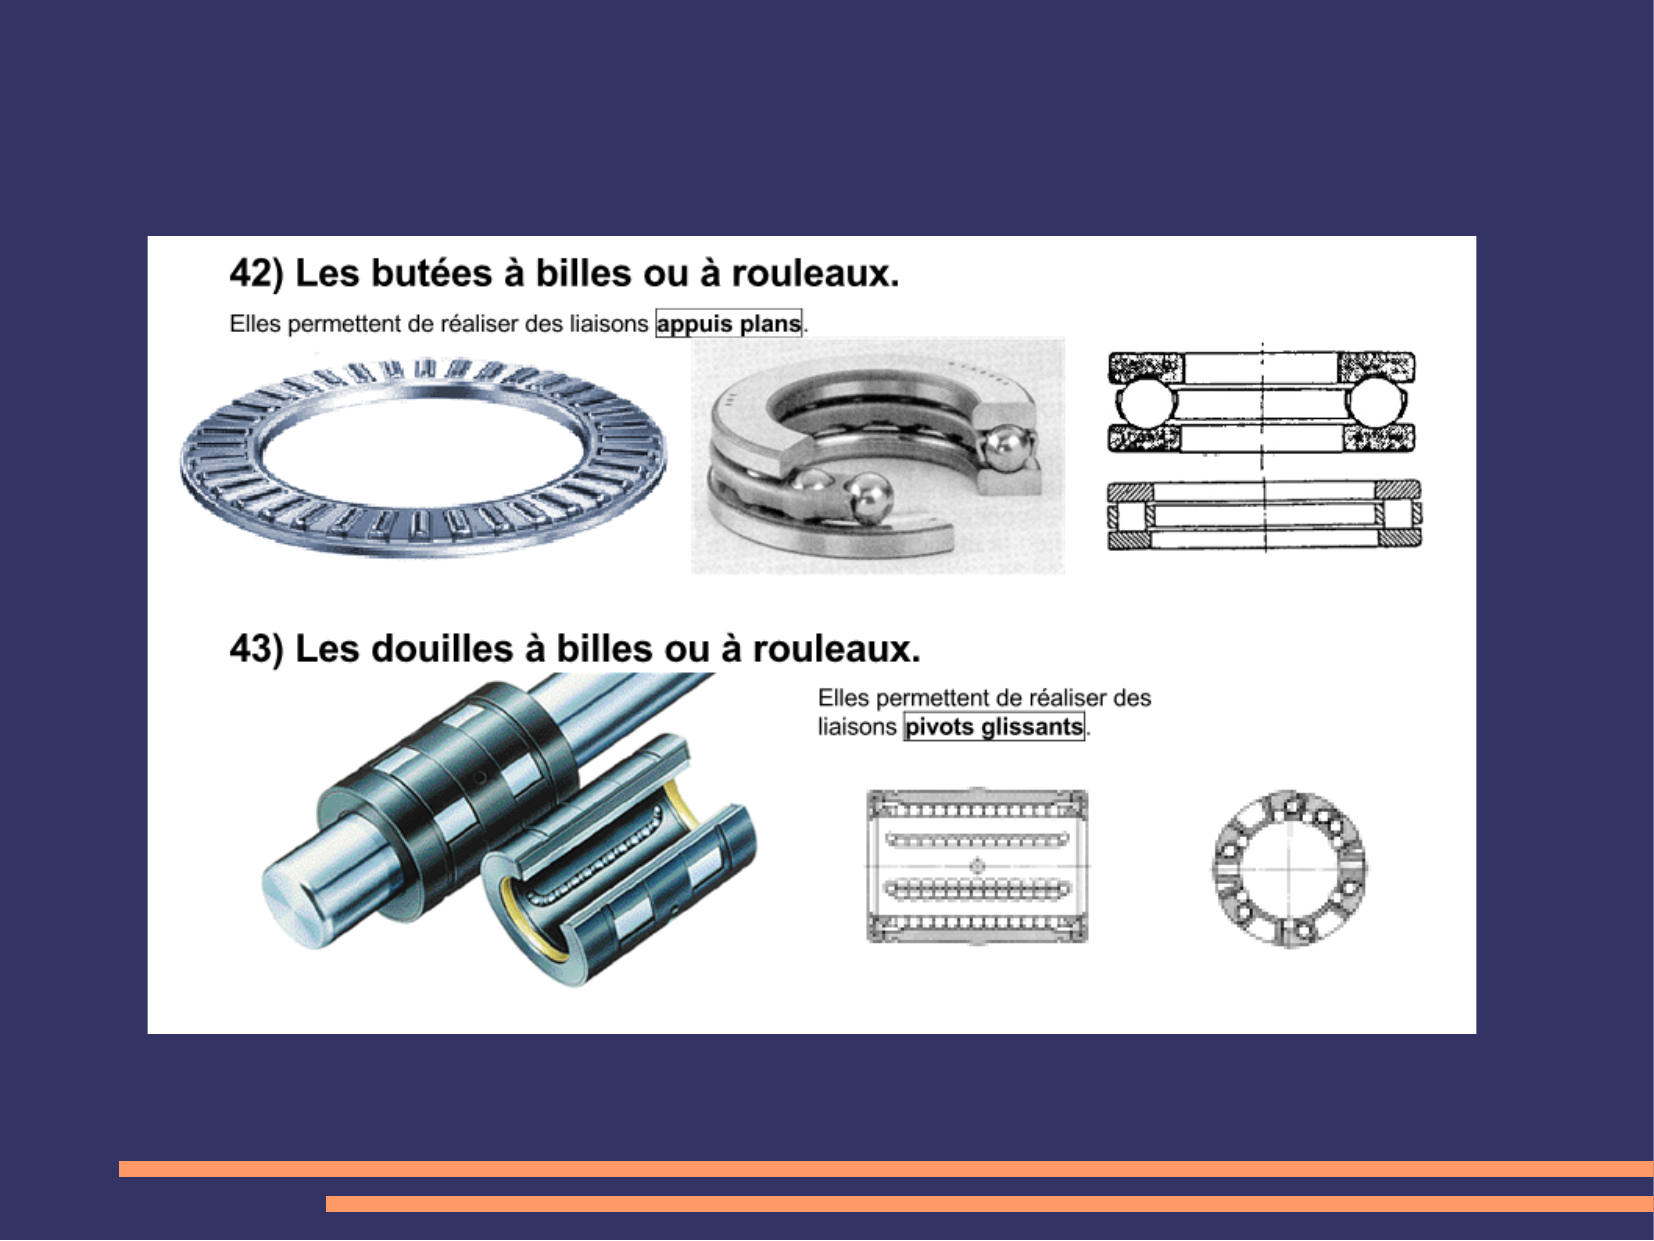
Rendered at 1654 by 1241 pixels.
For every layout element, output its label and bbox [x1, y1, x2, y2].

picture [147, 236, 1477, 1034]
